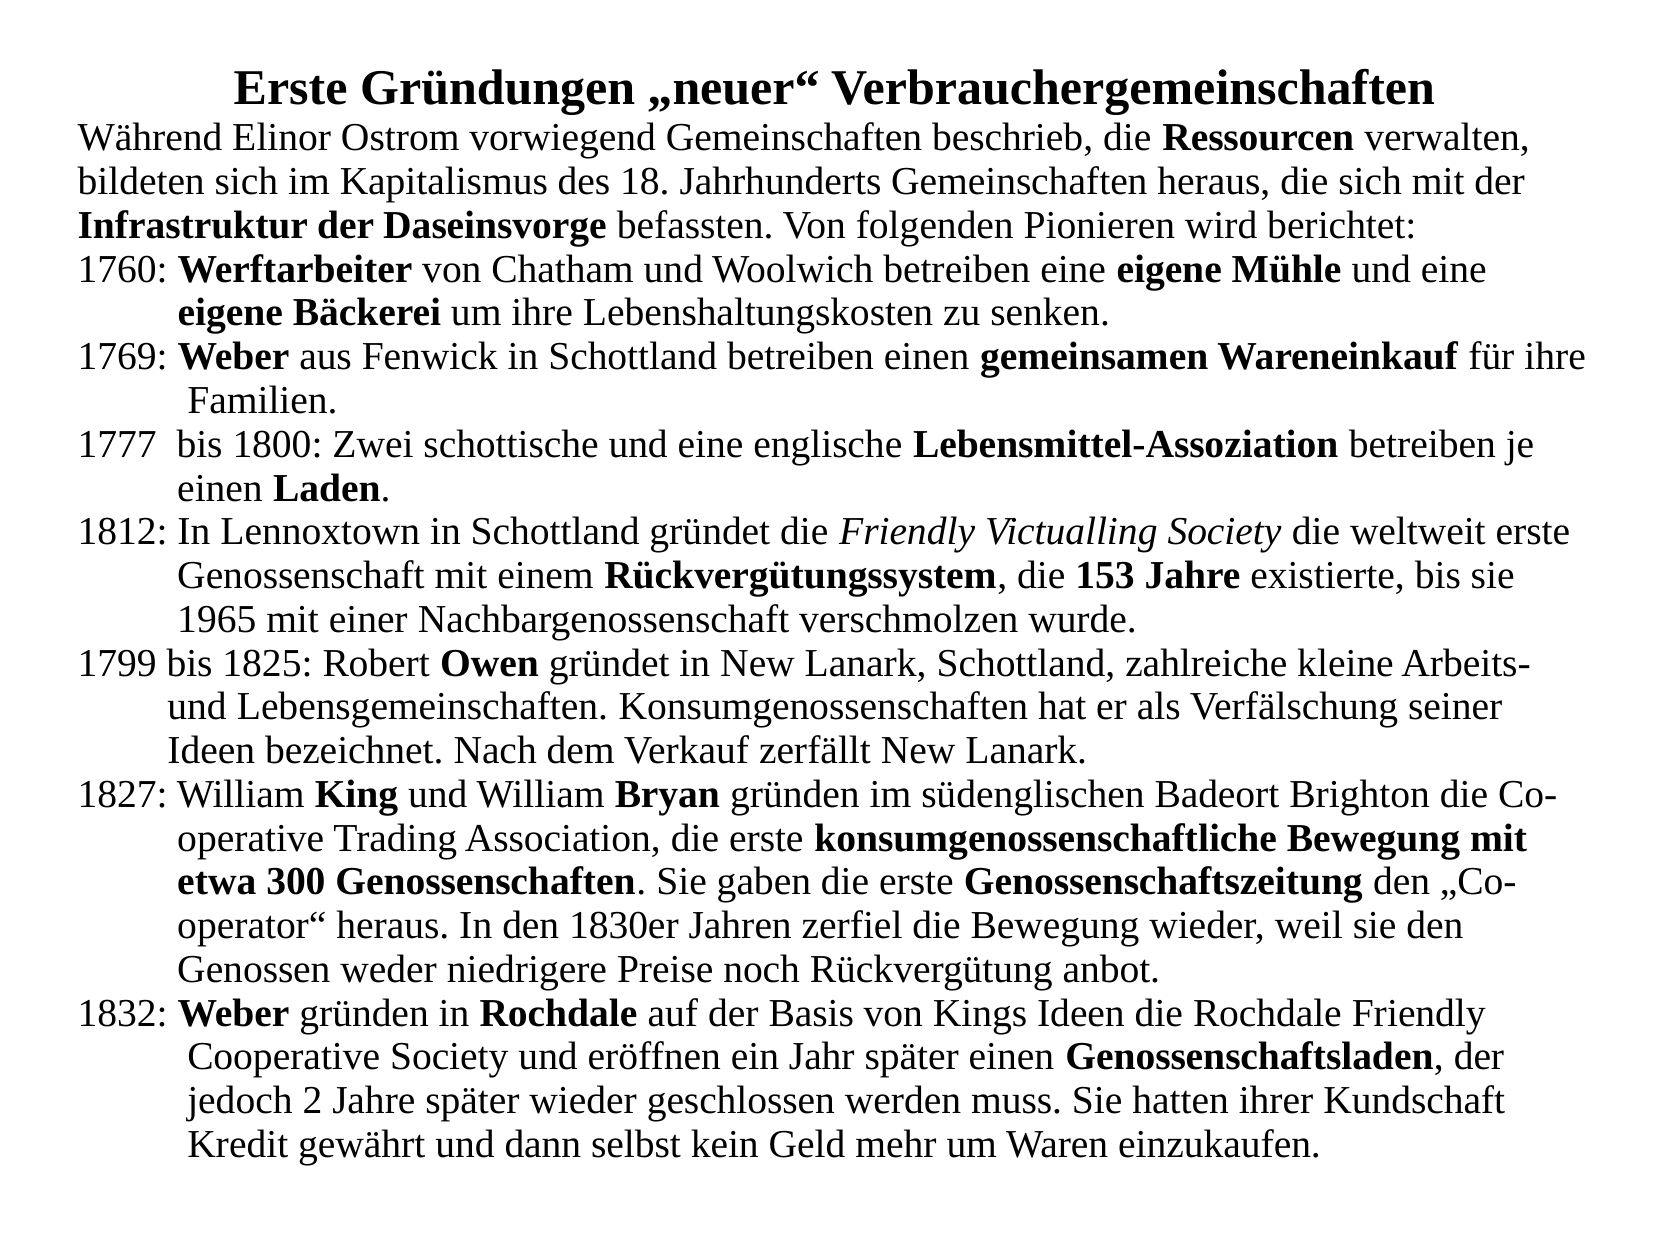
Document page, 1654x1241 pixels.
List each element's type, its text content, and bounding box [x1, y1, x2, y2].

text_box Erste Gründungen „neuer“ Verbrauchergemeinschaften Während Elinor Ostrom vorwiegend Gemeinschaften beschrieb, die Ressourcen verwalten, bildeten sich im Kapitalismus des 18. Jahrhunderts Gemeinschaften heraus, die sich mit der Infrastruktur der Daseinsvorge befassten. Von folgenden Pionieren wird berichtet: 1760: Werftarbeiter von Chatham und Woolwich betreiben eine eigene Mühle und eine eigene Bäckerei um ihre Lebenshaltungskosten zu senken. 1769: Weber aus Fenwick in Schottland betreiben einen gemeinsamen Wareneinkauf für ihre Familien. 1777 bis 1800: Zwei schottische und eine englische Lebensmittel-Assoziation betreiben je einen Laden. 1812: In Lennoxtown in Schottland gründet die Friendly Victualling Society die weltweit erste Genossenschaft mit einem Rückvergütungssystem, die 153 Jahre existierte, bis sie 1965 mit einer Nachbargenossenschaft verschmolzen wurde. 1799 bis 1825: Robert Owen gründet in New Lanark, Schottland, zahlreiche kleine Arbeits- und Lebensgemeinschaften. Konsumgenossenschaften hat er als Verfälschung seiner Ideen bezeichnet. Nach dem Verkauf zerfällt New Lanark. 1827: William King und William Bryan gründen im südenglischen Badeort Brighton die Co- operative Trading Association, die erste konsumgenossenschaftliche Bewegung mit etwa 300 Genossenschaften. Sie gaben die erste Genossenschaftszeitung den „Co- operator“ heraus. In den 1830er Jahren zerfiel die Bewegung wieder, weil sie den Genossen weder niedrigere Preise noch Rückvergütung anbot. 1832: Weber gründen in Rochdale auf der Basis von Kings Ideen die Rochdale Friendly Cooperative Society und eröffnen ein Jahr später einen Genossenschaftsladen, der jedoch 2 Jahre später wieder geschlossen werden muss. Sie hatten ihrer Kundschaft Kredit gewährt und dann selbst kein Geld mehr um Waren einzukaufen. [62, 52, 1607, 1174]
